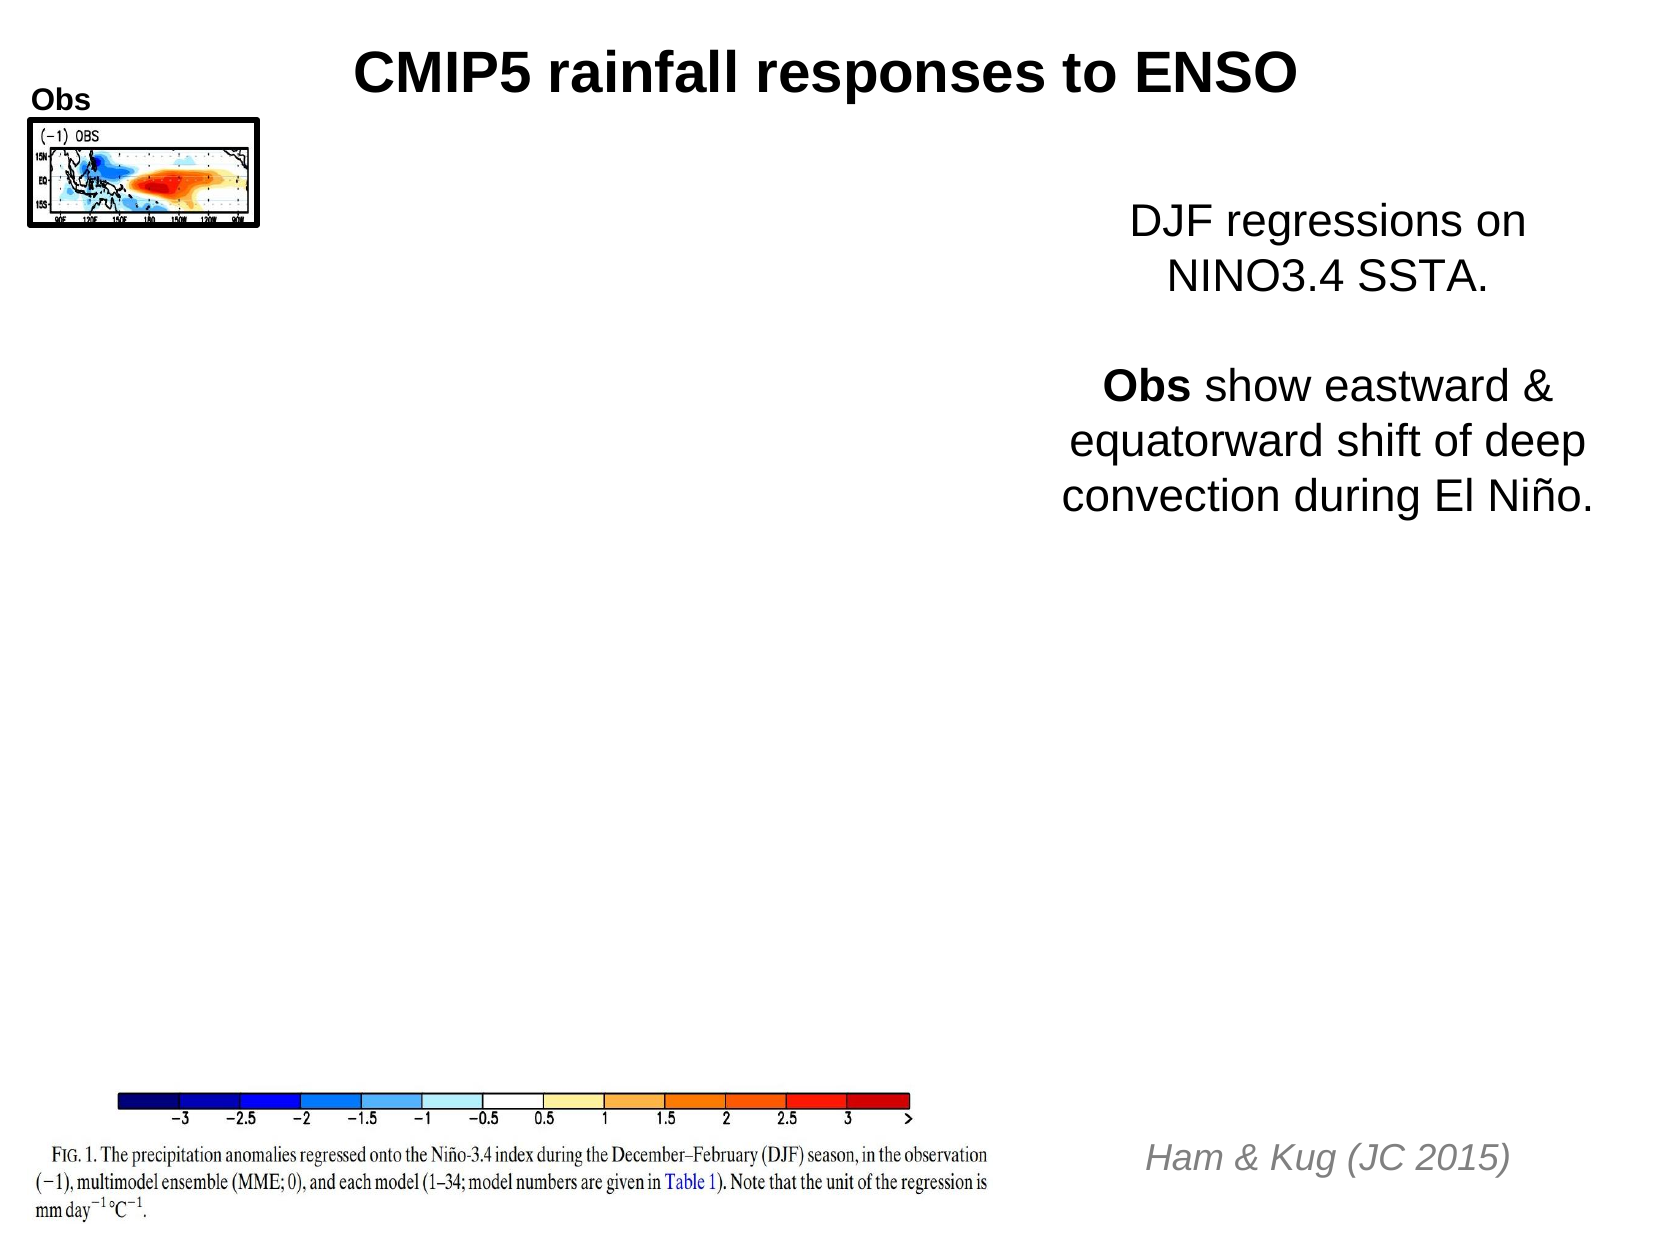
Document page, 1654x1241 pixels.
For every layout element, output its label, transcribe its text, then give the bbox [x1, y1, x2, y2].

text_box DJF regressions on NINO3.4 SSTA. Obs show eastward & equatorward shift of deep convection during El Niño. [1036, 190, 1620, 521]
text_box [30, 114, 1038, 1074]
picture [260, 122, 268, 228]
text_box CMIP5 rainfall responses to ENSO [18, 24, 1635, 105]
picture [33, 123, 254, 222]
text_box Obs [30, 78, 257, 117]
picture [27, 228, 993, 1224]
text_box Ham & Kug (JC 2015) [1056, 1130, 1600, 1177]
